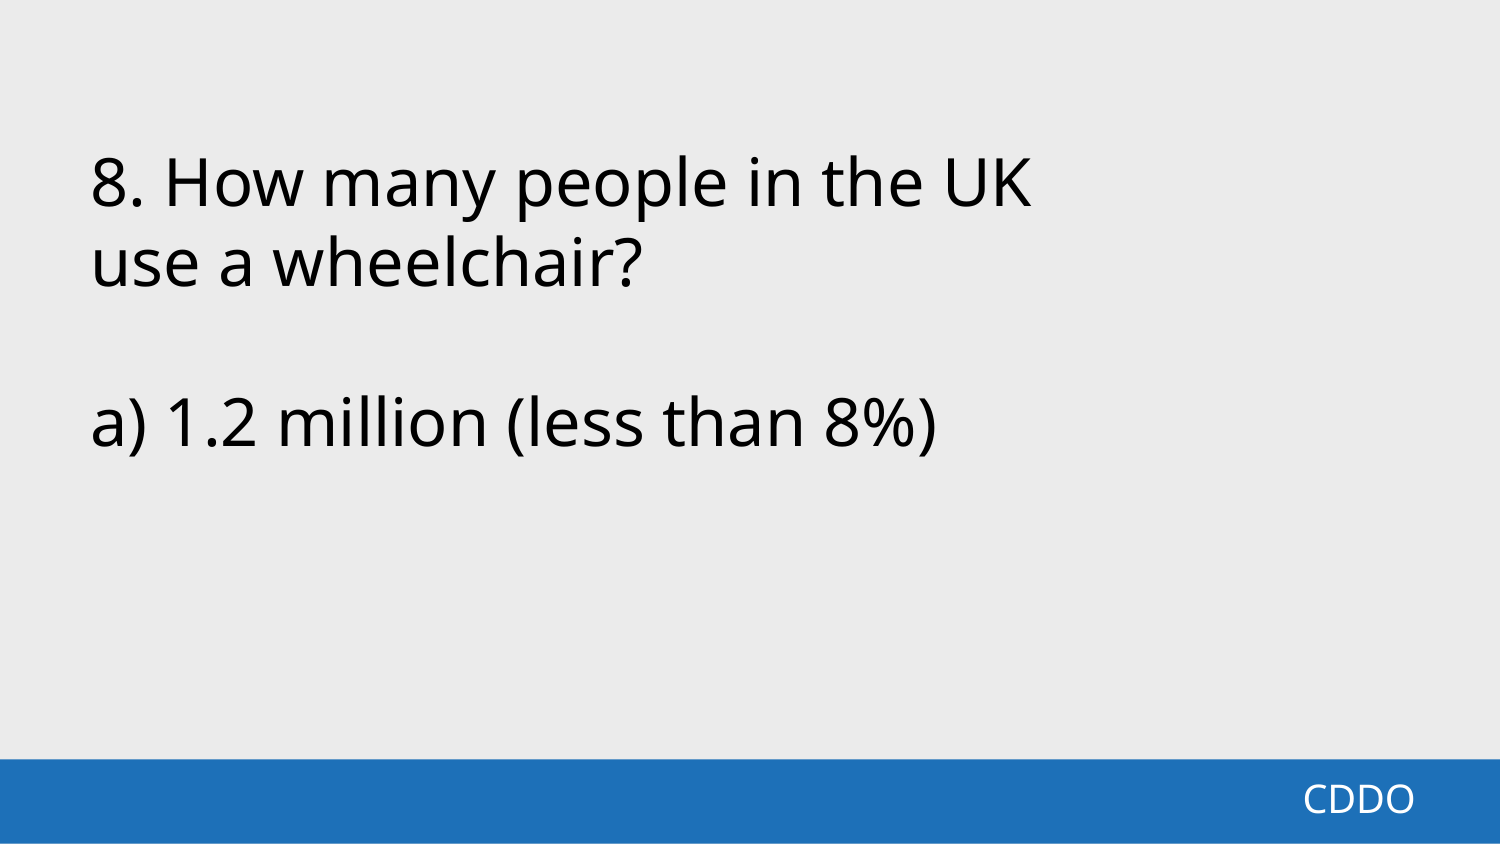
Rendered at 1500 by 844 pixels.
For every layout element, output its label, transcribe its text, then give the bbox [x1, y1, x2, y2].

text_box 8. How many people in the UK use a wheelchair? a) 1.2 million (less than 8%) [87, 0, 1416, 760]
